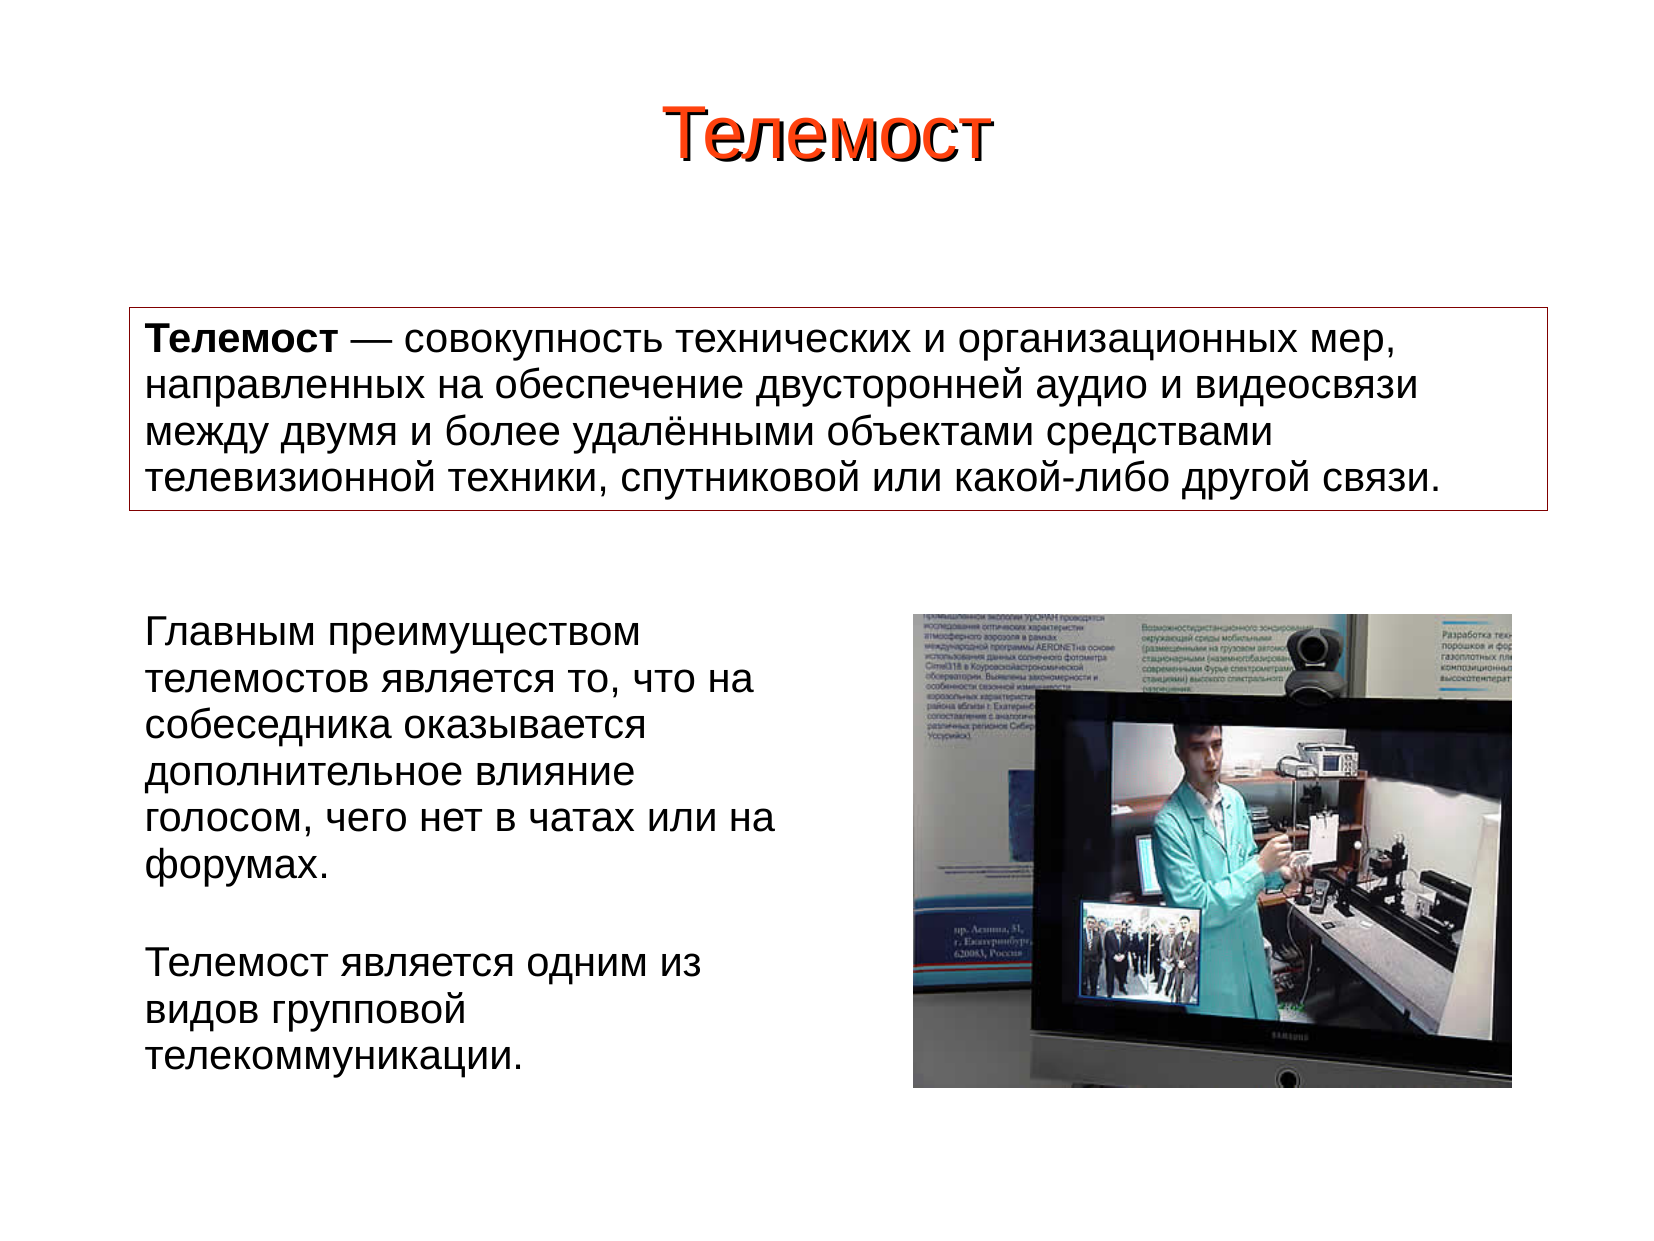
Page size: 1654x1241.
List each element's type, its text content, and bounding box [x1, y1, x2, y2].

text_box Телемост [377, 82, 1276, 182]
text_box Телемост — совокупность технических и организационных мер, направленных на обеспечение двусторонней аудио и видеосвязи между двумя и более удалёнными объектами средствами телевизионной техники, спутниковой или какой-либо другой связи. [129, 307, 1548, 511]
text_box Главным преимуществом телемостов является то, что на собеседника оказывается дополнительное влияние голосом, чего нет в чатах или на форумах. [129, 600, 804, 920]
picture [913, 614, 1512, 1089]
text_box Телемост является одним из видов групповой телекоммуникации. [129, 931, 792, 1087]
